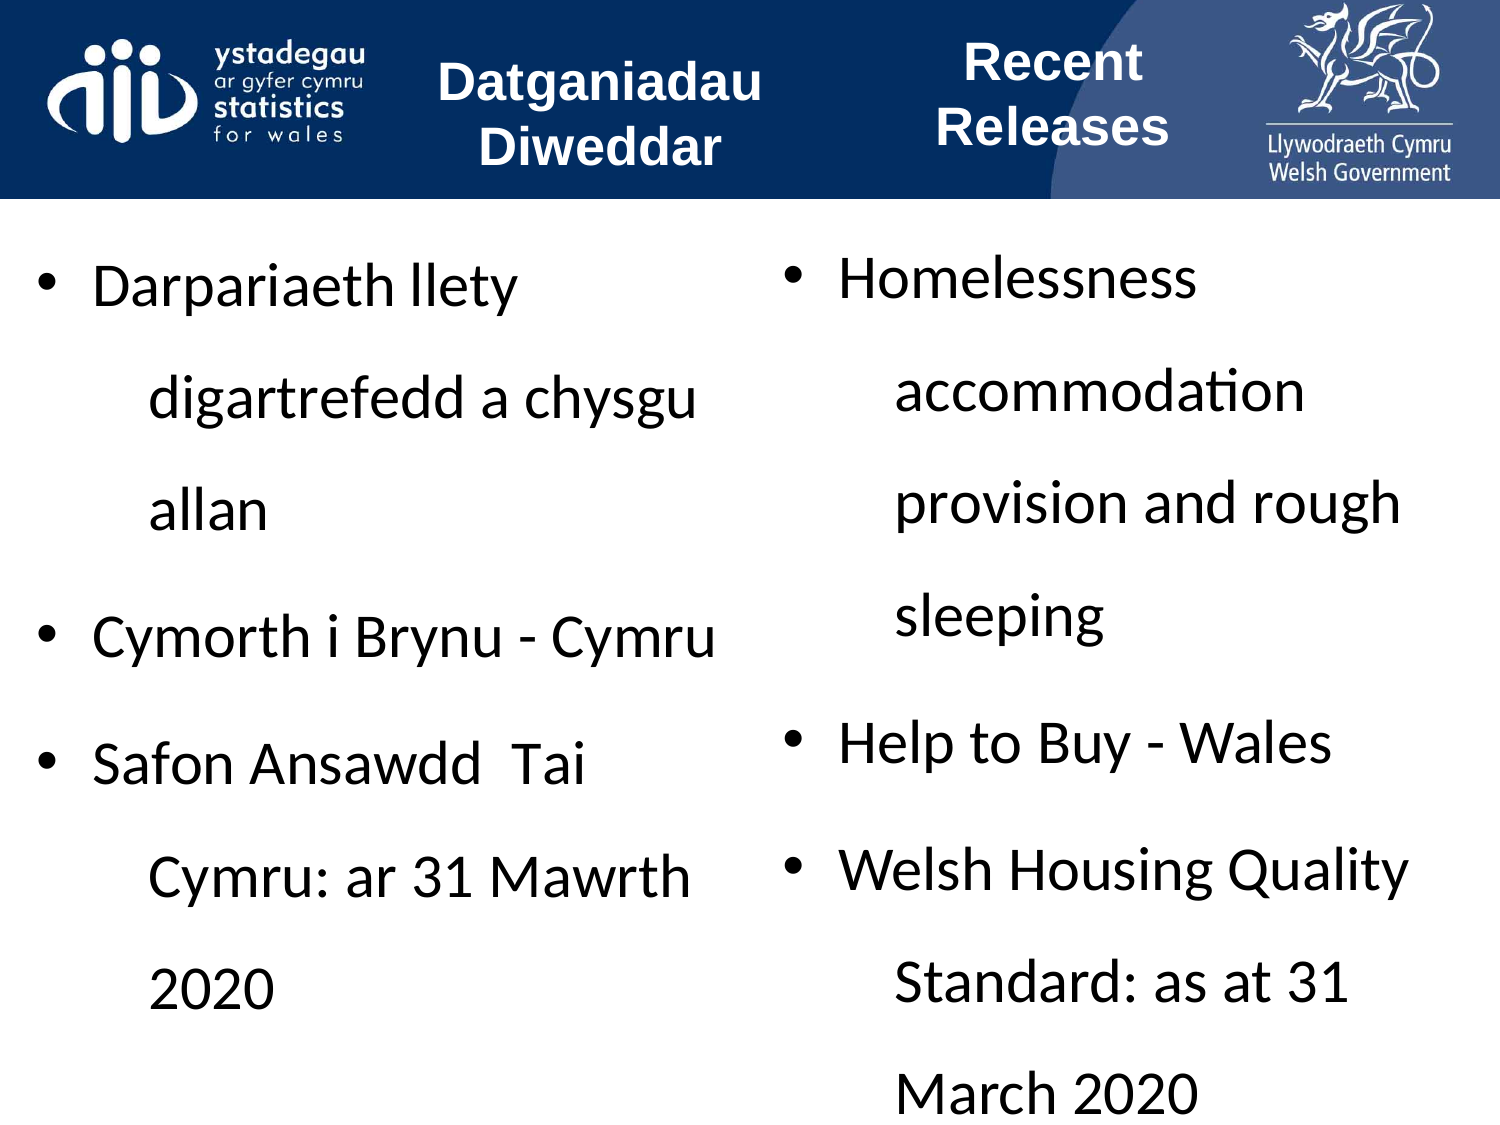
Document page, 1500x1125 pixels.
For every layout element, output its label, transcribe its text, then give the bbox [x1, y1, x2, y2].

text_box Datganiadau Diweddar [409, 38, 793, 138]
list Darpariaeth llety digartrefedd a chysgu allan Cymorth i Brynu - Cymru Safon Ansawdd Tai Cymru: ar 31 Mawrth 2020 [21, 199, 768, 1067]
picture [0, 0, 1500, 199]
title Recent Releases [853, 17, 1254, 167]
text_box Homelessness accommodation provision and rough sleeping Help to Buy - Wales Welsh Housing Quality Standard: as at 31 March 2020 [767, 191, 1493, 1060]
